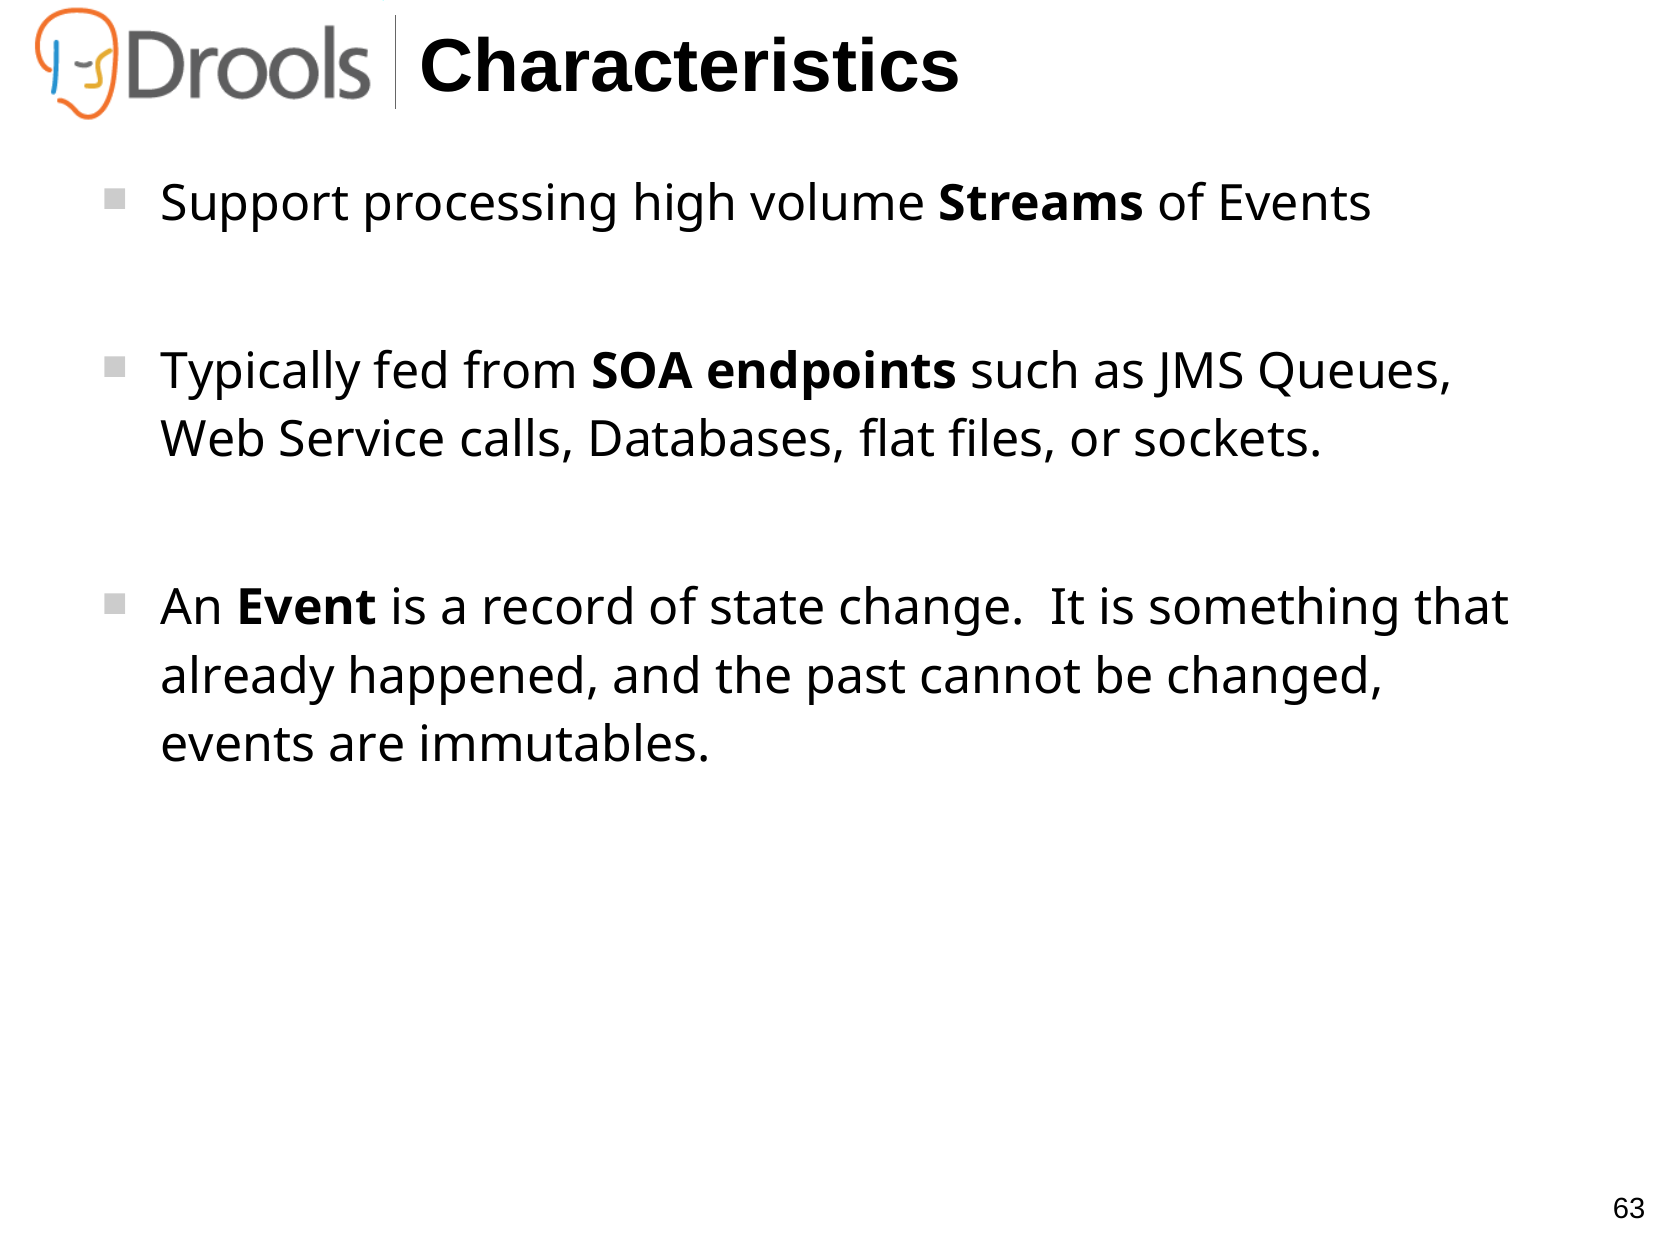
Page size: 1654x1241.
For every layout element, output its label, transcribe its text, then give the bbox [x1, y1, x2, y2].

list Support processing high volume Streams of Events Typically fed from SOA endpoints such as JMS Queues, Web Service calls, Databases, flat files, or sockets. An Event is a record of state change. It is something that already happened, and the past cannot be changed, events are immutables. [104, 166, 1517, 934]
title Characteristics [419, 13, 1630, 117]
picture [29, 0, 384, 126]
